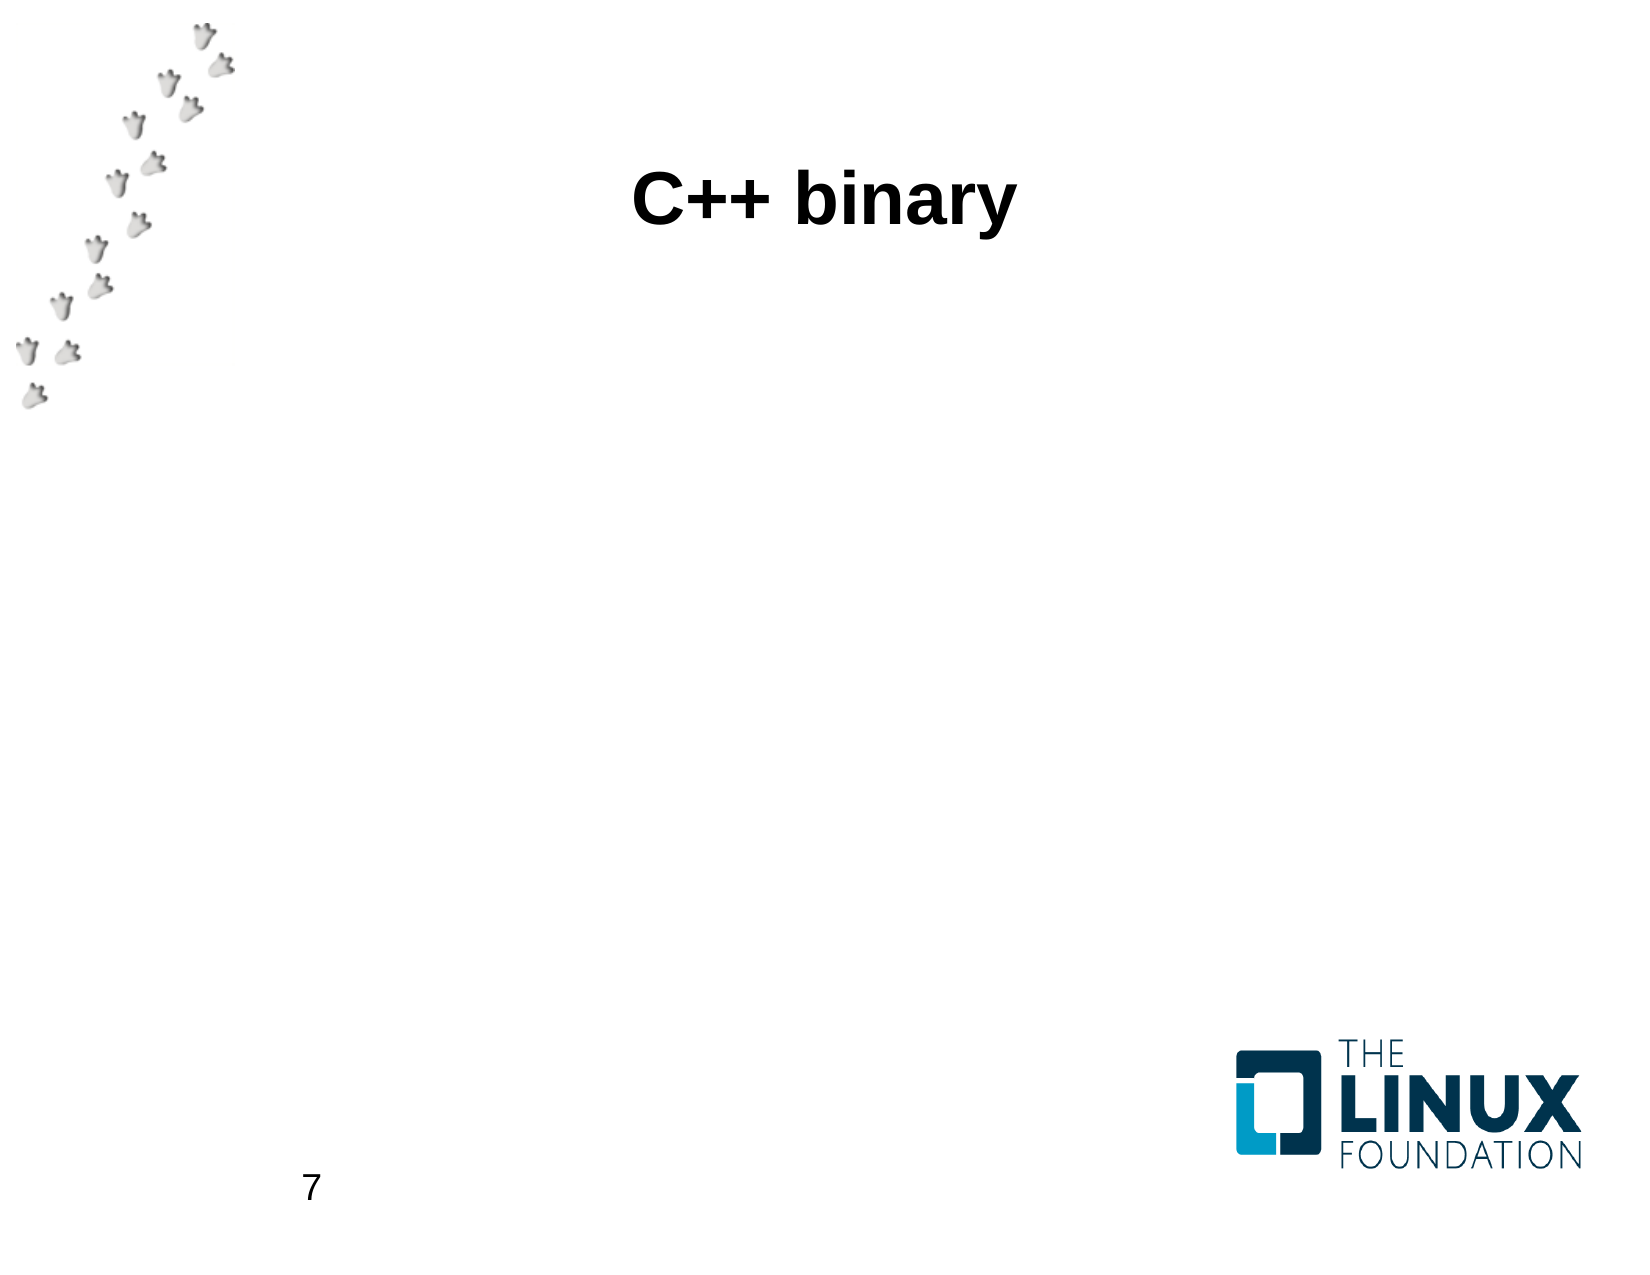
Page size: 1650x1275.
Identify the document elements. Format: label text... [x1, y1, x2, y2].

picture [1216, 1012, 1613, 1200]
picture [16, 23, 235, 430]
title C++ binary [135, 104, 1515, 299]
